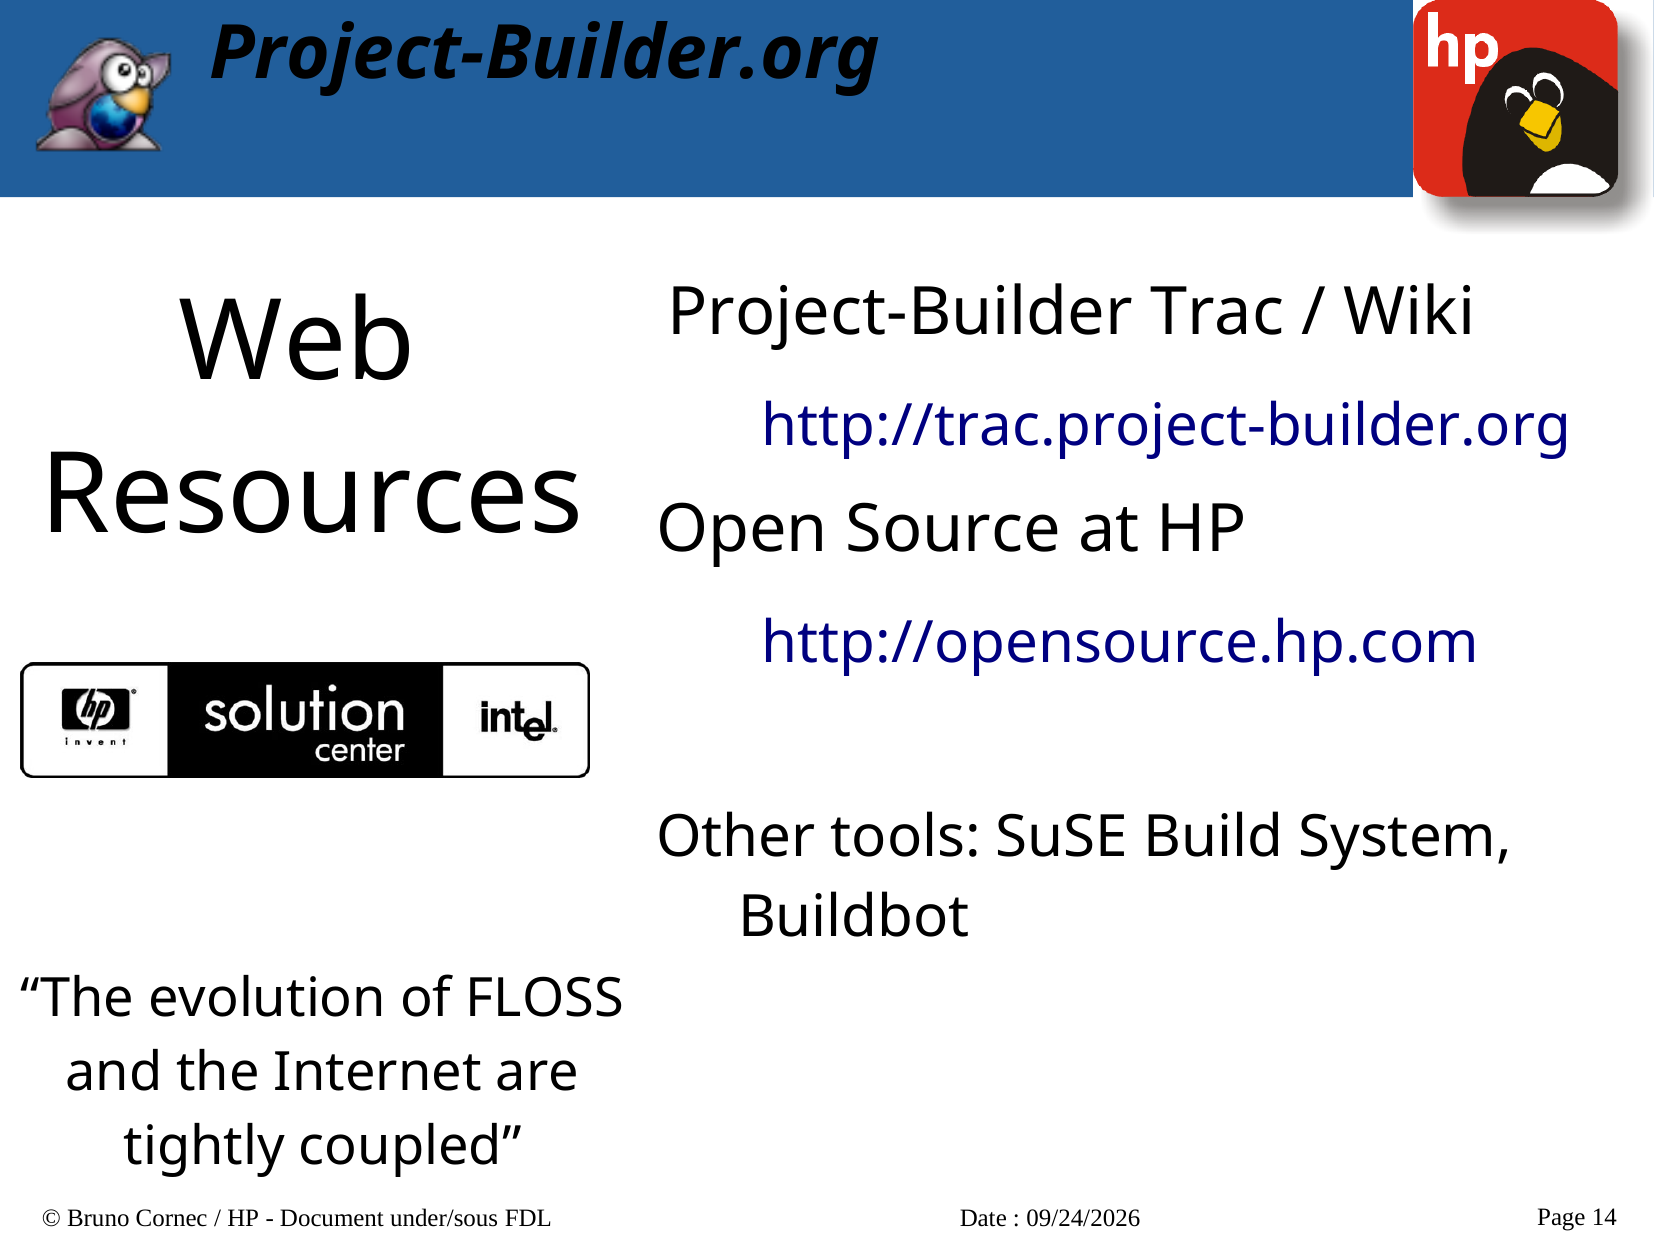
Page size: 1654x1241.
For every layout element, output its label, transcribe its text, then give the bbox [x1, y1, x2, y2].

picture [0, 0, 211, 199]
picture [20, 662, 590, 778]
text_box Web Resources [40, 259, 624, 539]
picture [1413, 0, 1654, 235]
list Project-Builder Trac / Wiki http://trac.project-builder.org Open Source at HP http://opensource.hp.com Other tools: SuSE Build System, Buildbot [655, 263, 1654, 1184]
text_box “The evolution of FLOSS and the Internet are tightly coupled” [20, 958, 679, 1161]
